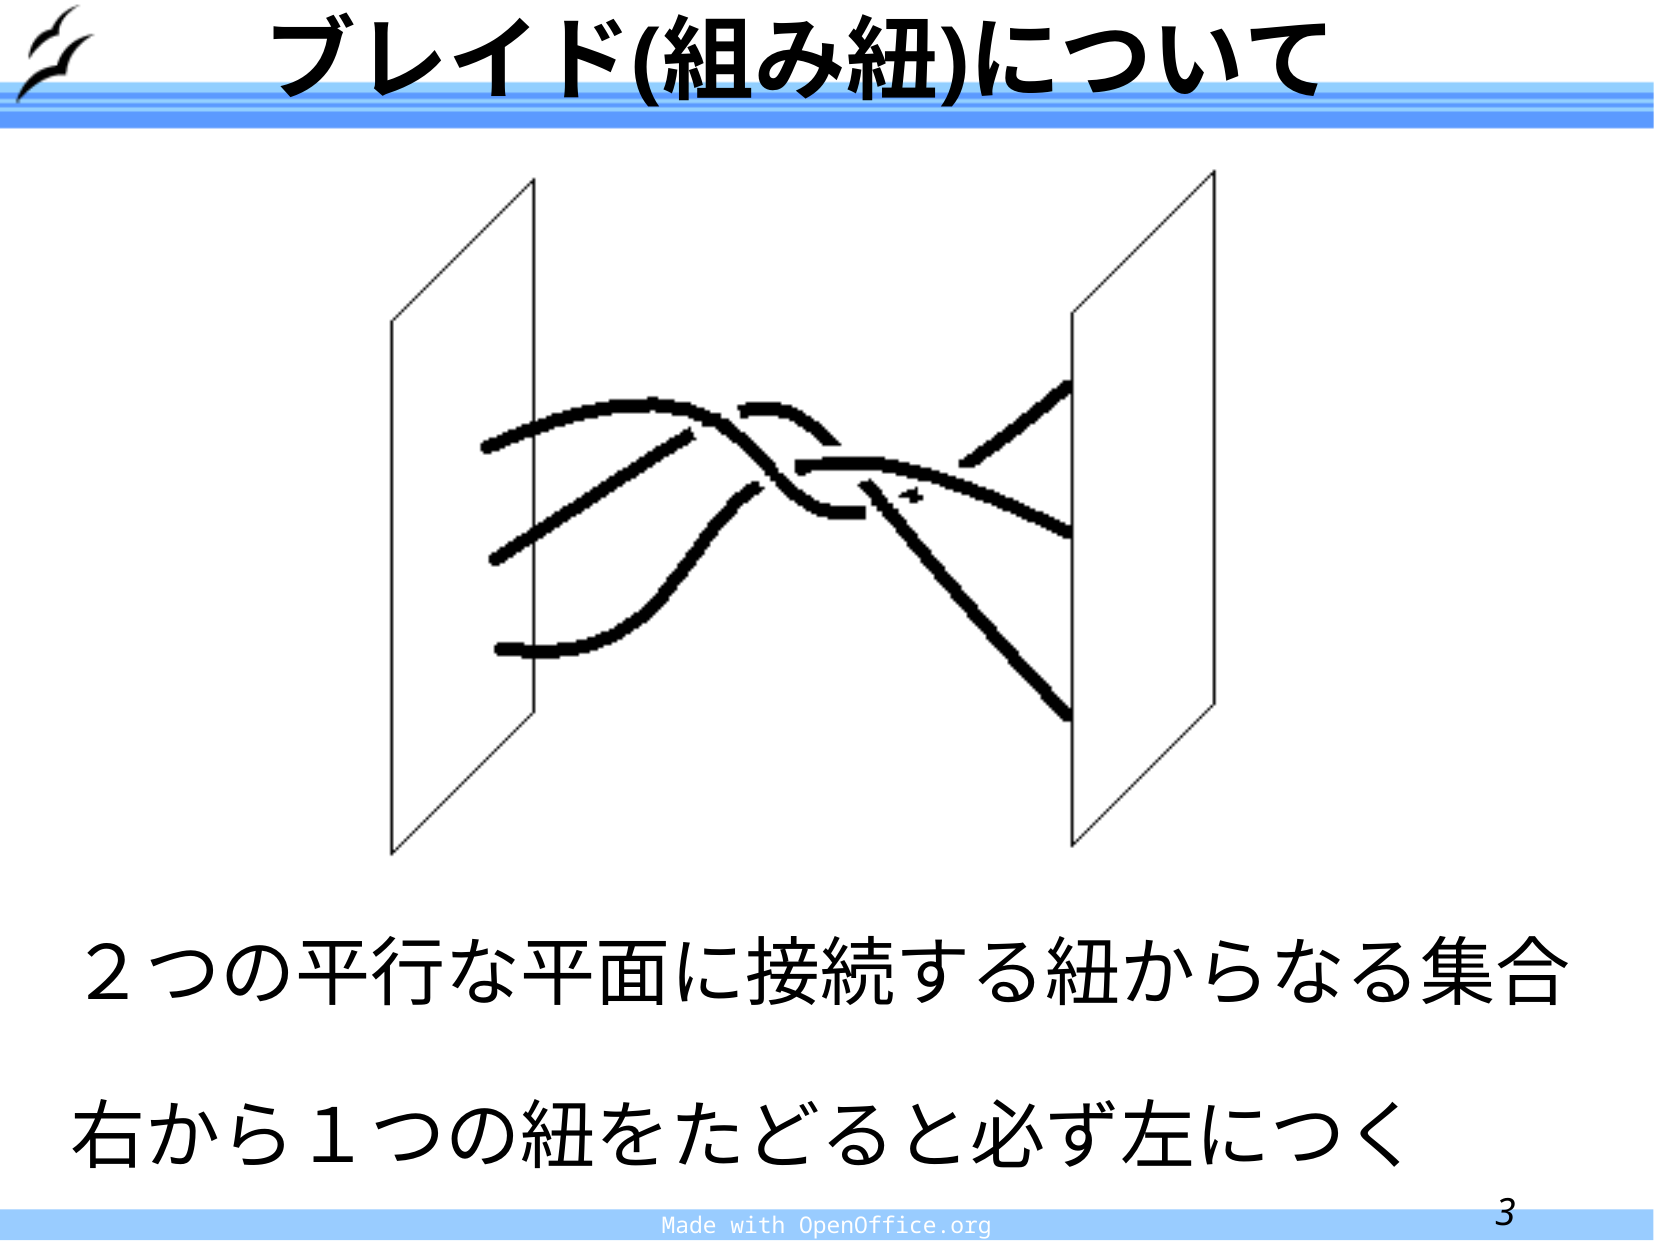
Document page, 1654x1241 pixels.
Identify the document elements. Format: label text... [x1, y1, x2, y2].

subtitle ２つの平行な平面に接続する紐からなる集合 右から１つの紐をたどると必ず左につく [0, 856, 1654, 1187]
picture [0, 0, 1654, 856]
title ブレイド(組み紐)について [94, 3, 1507, 103]
